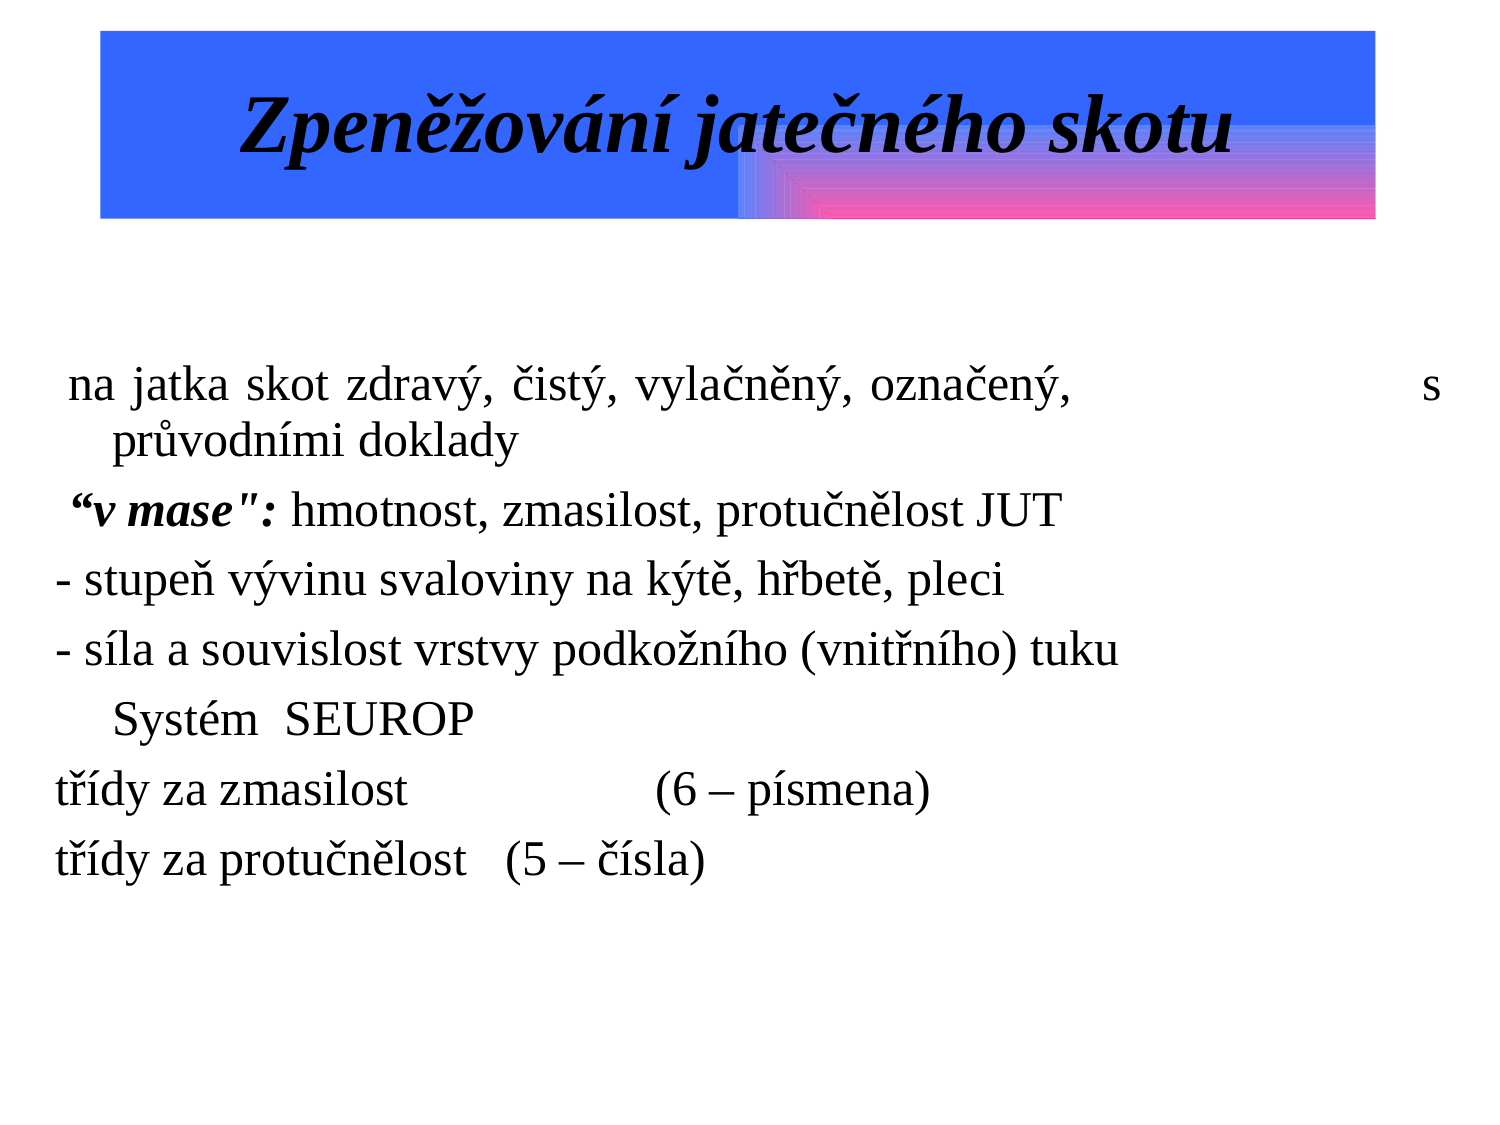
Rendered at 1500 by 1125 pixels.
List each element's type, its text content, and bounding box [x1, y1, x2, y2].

title Zpeněžování jatečného skotu [100, 30, 1376, 219]
list na jatka skot zdravý, čistý, vylačněný, označený, s průvodními doklady “v mase": hmotnost, zmasilost, protučnělost JUT - stupeň vývinu svaloviny na kýtě, hřbetě, pleci - síla a souvislost vrstvy podkožního (vnitřního) tuku Systém SEUROP třídy za zmasilost (6 – písmena) třídy za protučnělost (5 – čísla) [41, 278, 1459, 1083]
